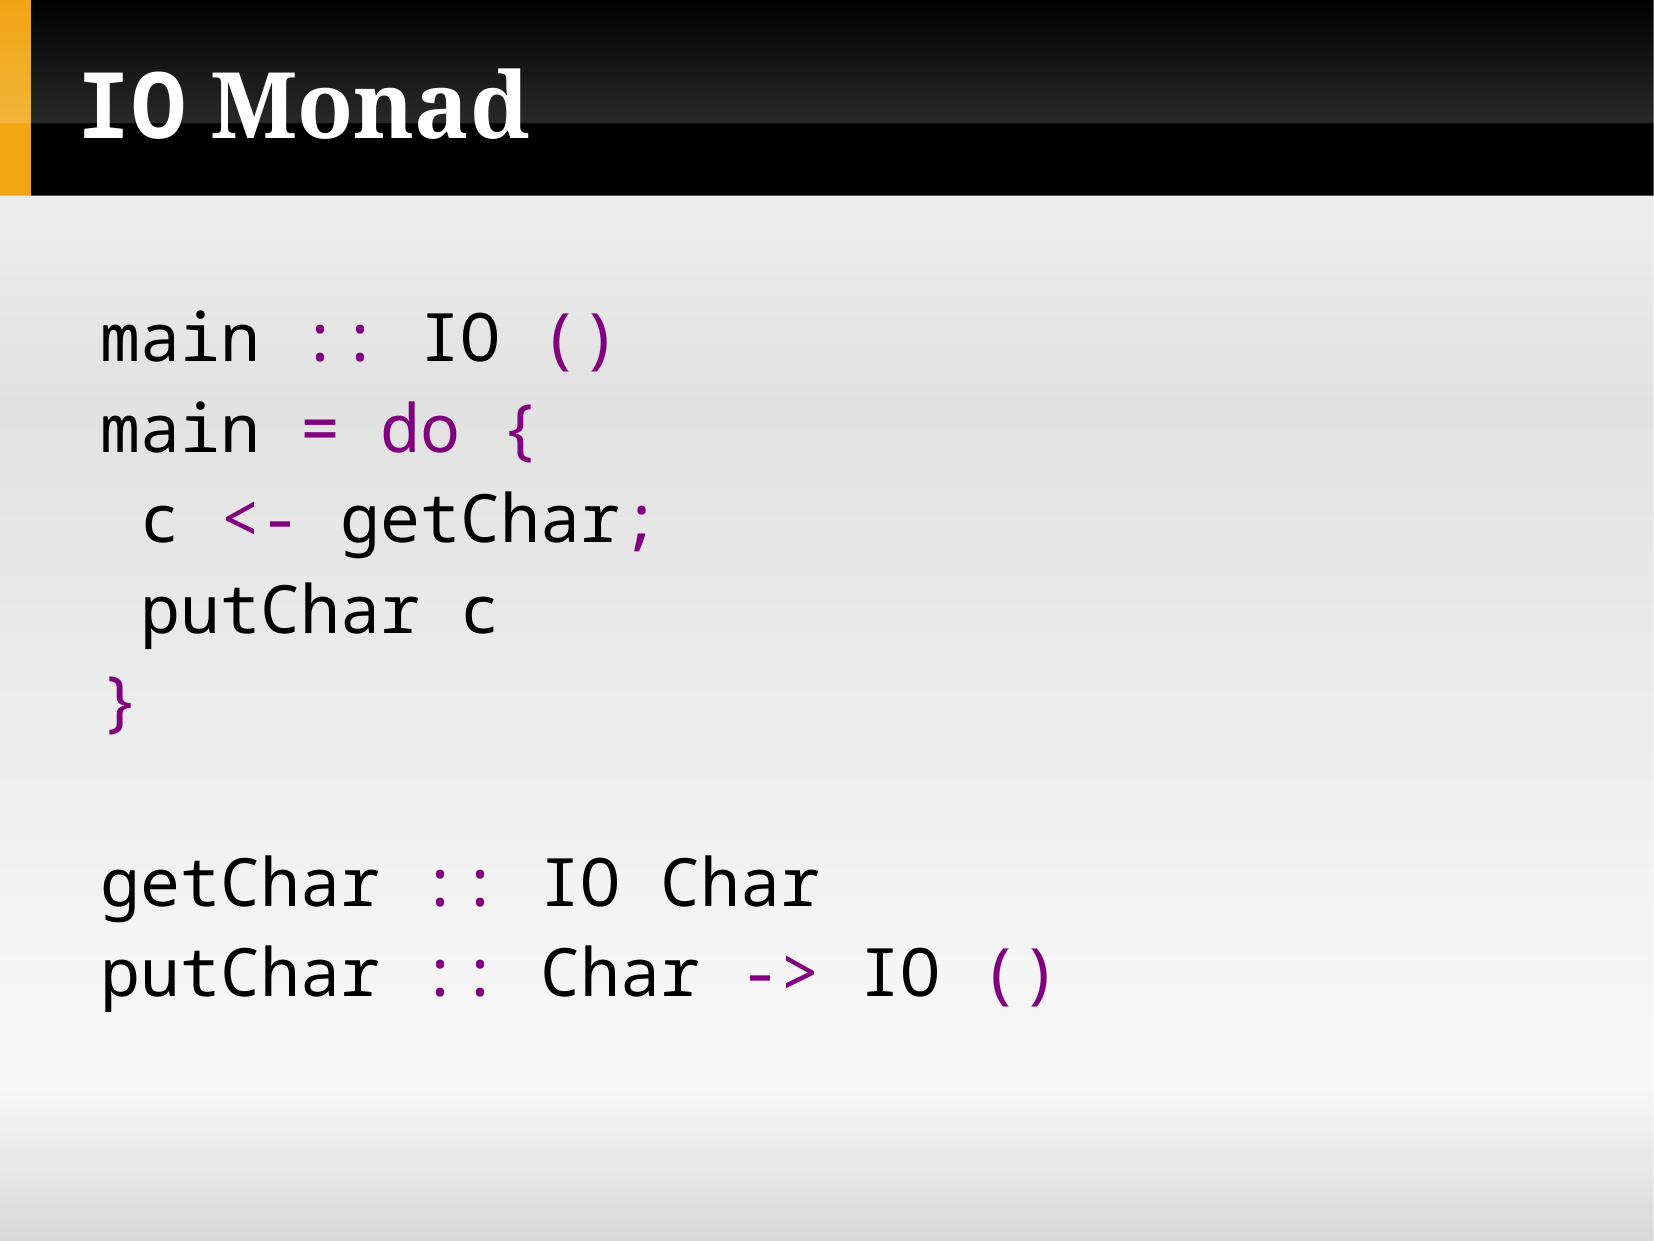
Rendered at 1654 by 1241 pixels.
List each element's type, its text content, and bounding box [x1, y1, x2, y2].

list main :: IO () main = do { c <- getChar; putChar c } getChar :: IO Char putChar :: Char -> IO () [82, 290, 1571, 1094]
title IO Monad [76, 7, 1565, 200]
picture [0, 0, 1654, 1241]
